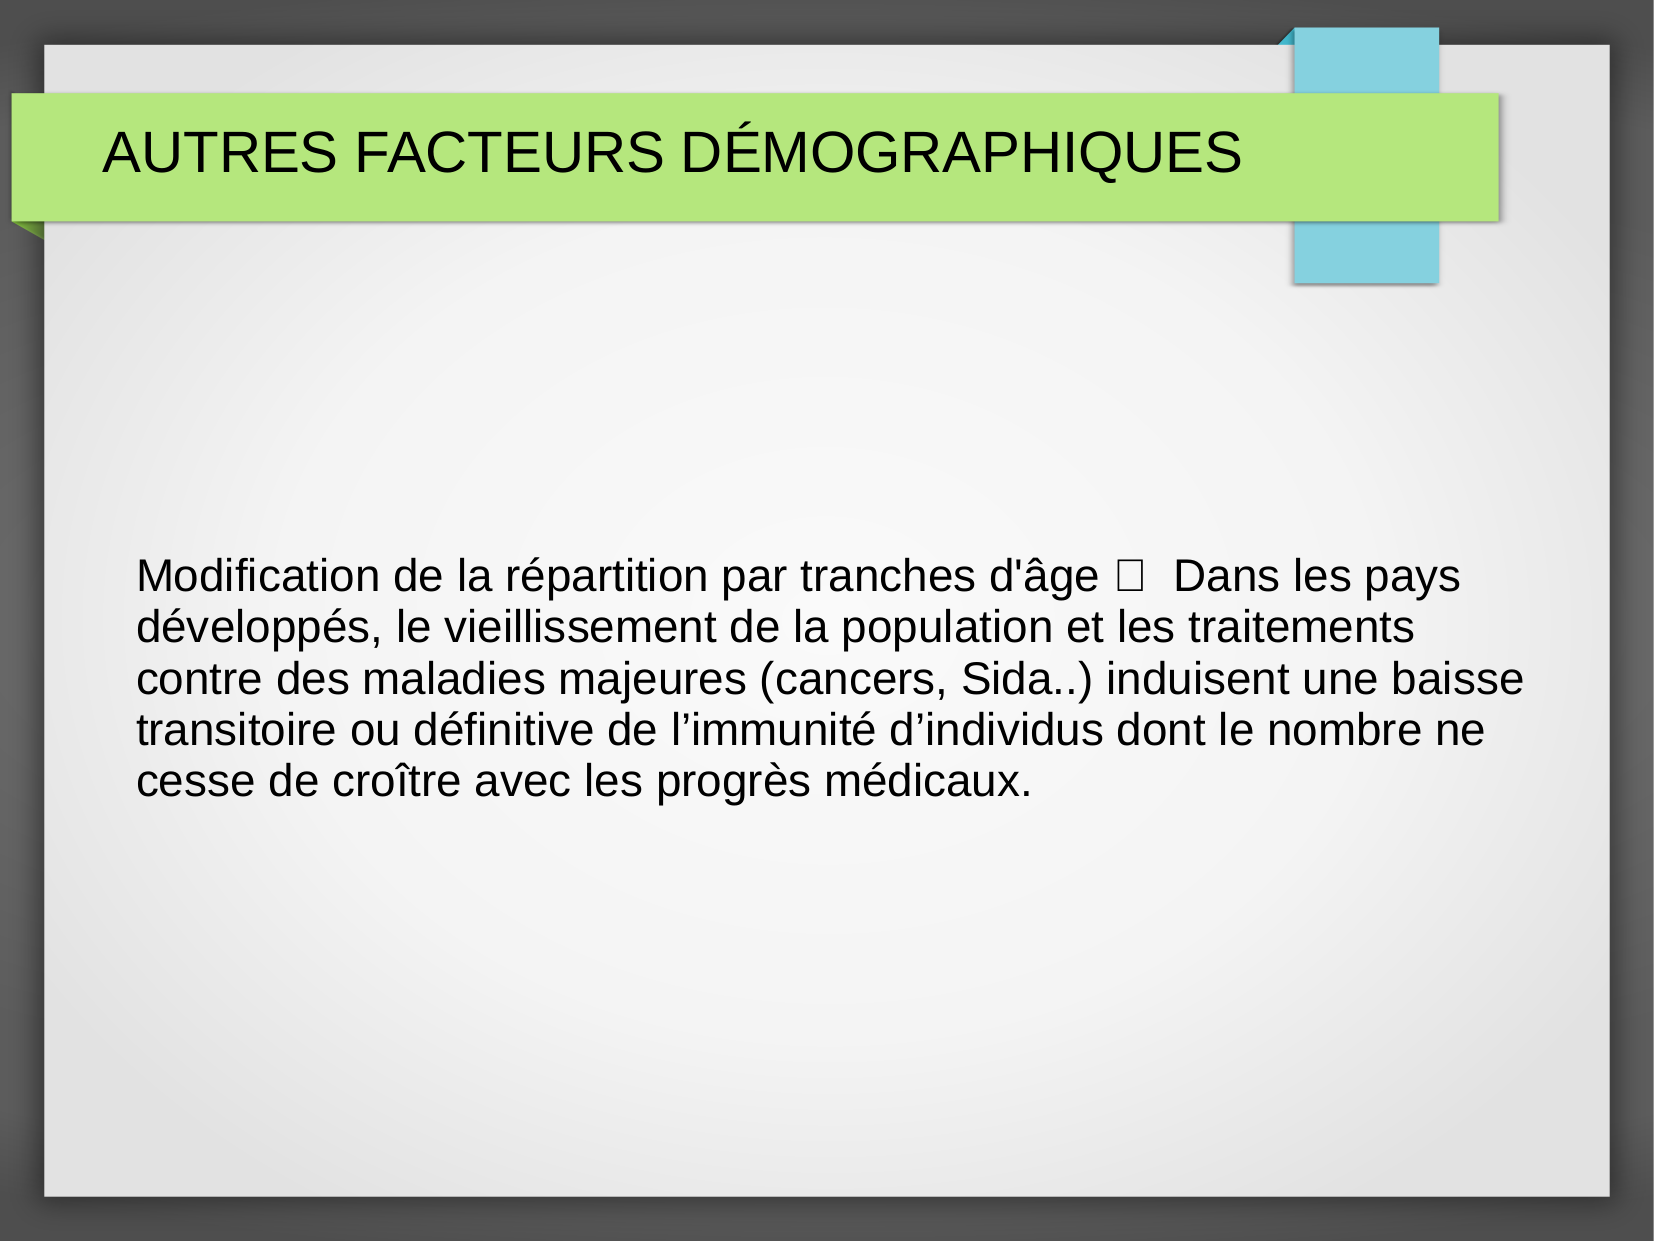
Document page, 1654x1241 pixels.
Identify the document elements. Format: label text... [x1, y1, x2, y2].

list [82, 295, 1571, 1015]
text_box Modification de la répartition par tranches d'âge  Dans les pays développés, le vieillissement de la population et les traitements contre des maladies majeures (cancers, Sida..) induisent une baisse transitoire ou définitive de l’immunité d’individus dont le nombre ne cesse de croître avec les progrès médicaux. [121, 542, 1552, 814]
title AUTRES FACTEURS DÉMOGRAPHIQUES [82, 94, 1264, 213]
